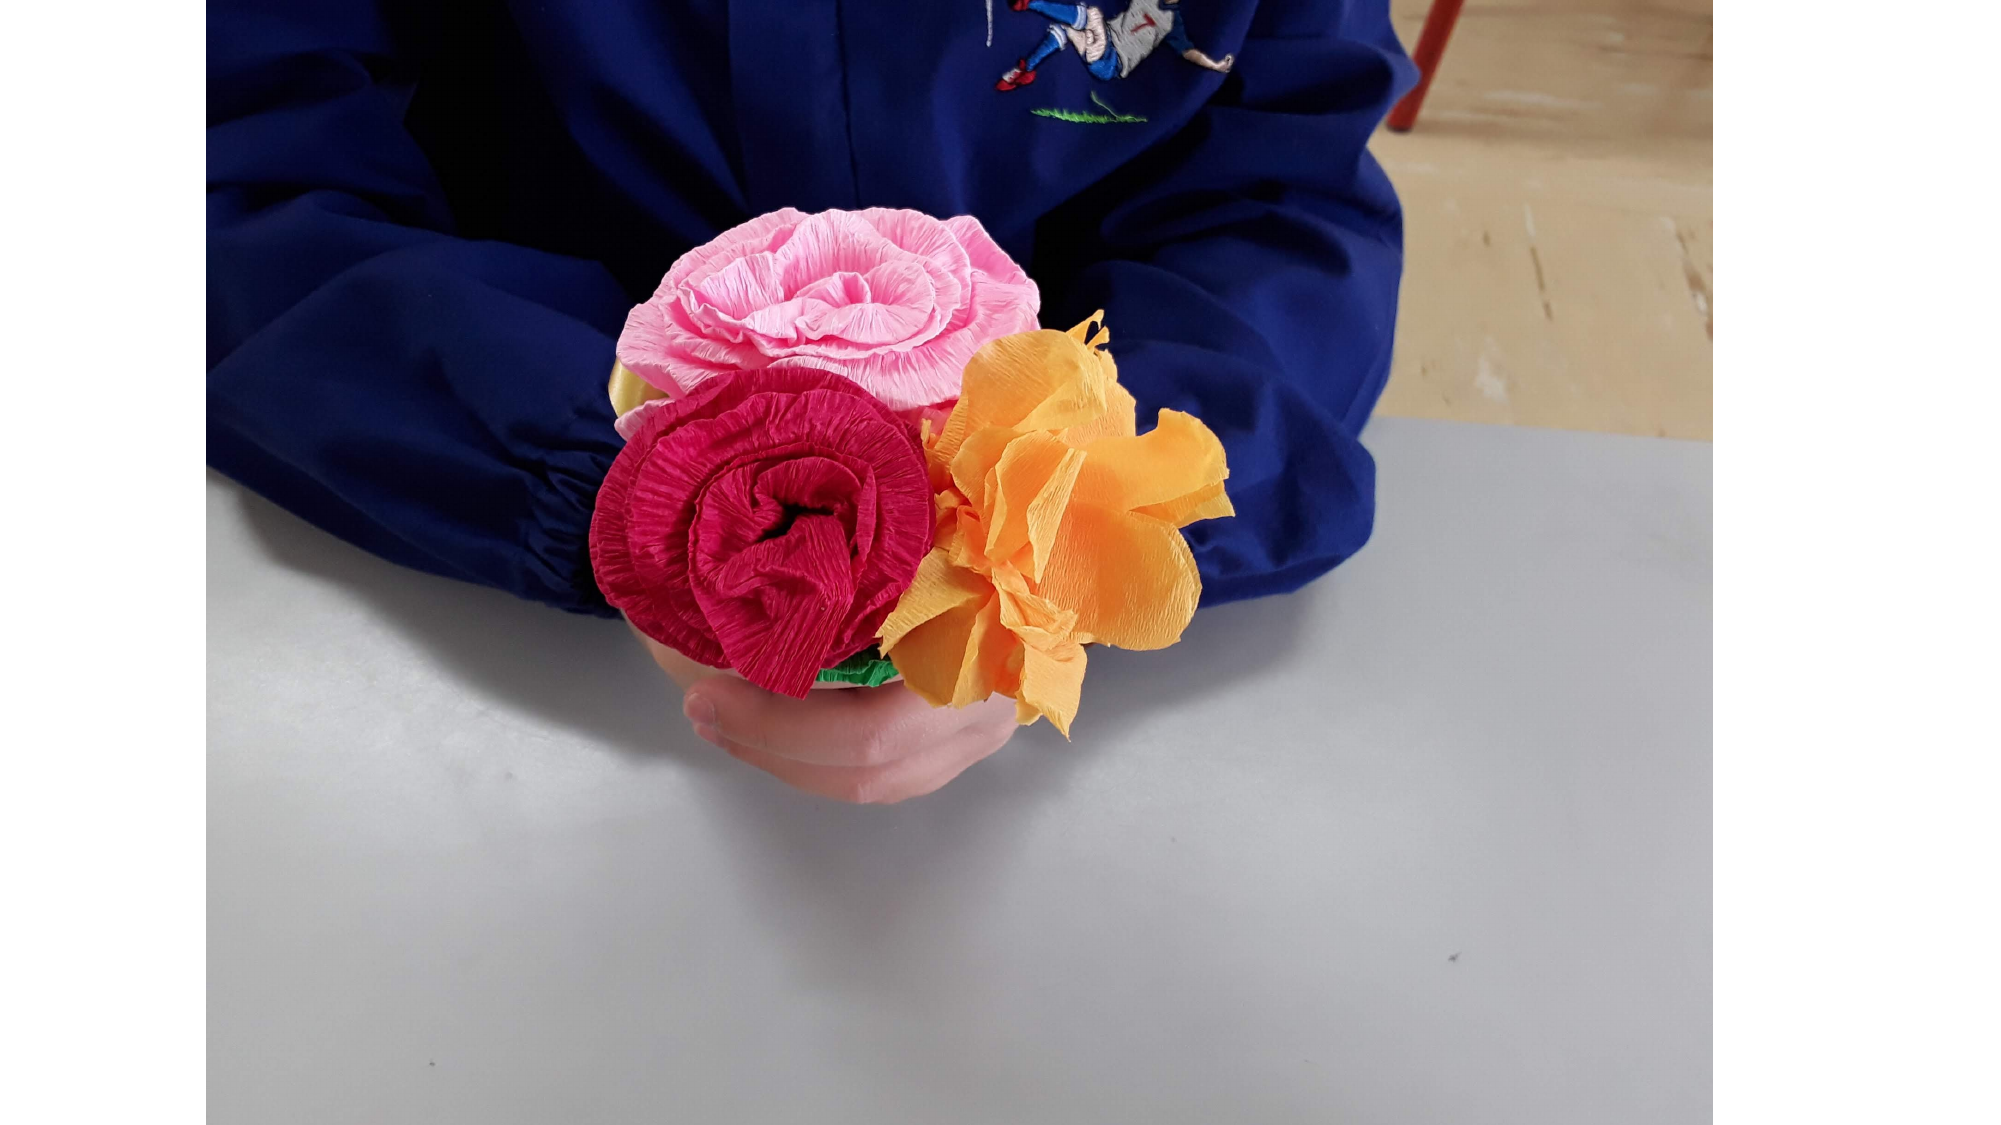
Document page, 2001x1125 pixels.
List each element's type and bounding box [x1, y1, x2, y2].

picture [206, 0, 1713, 1125]
